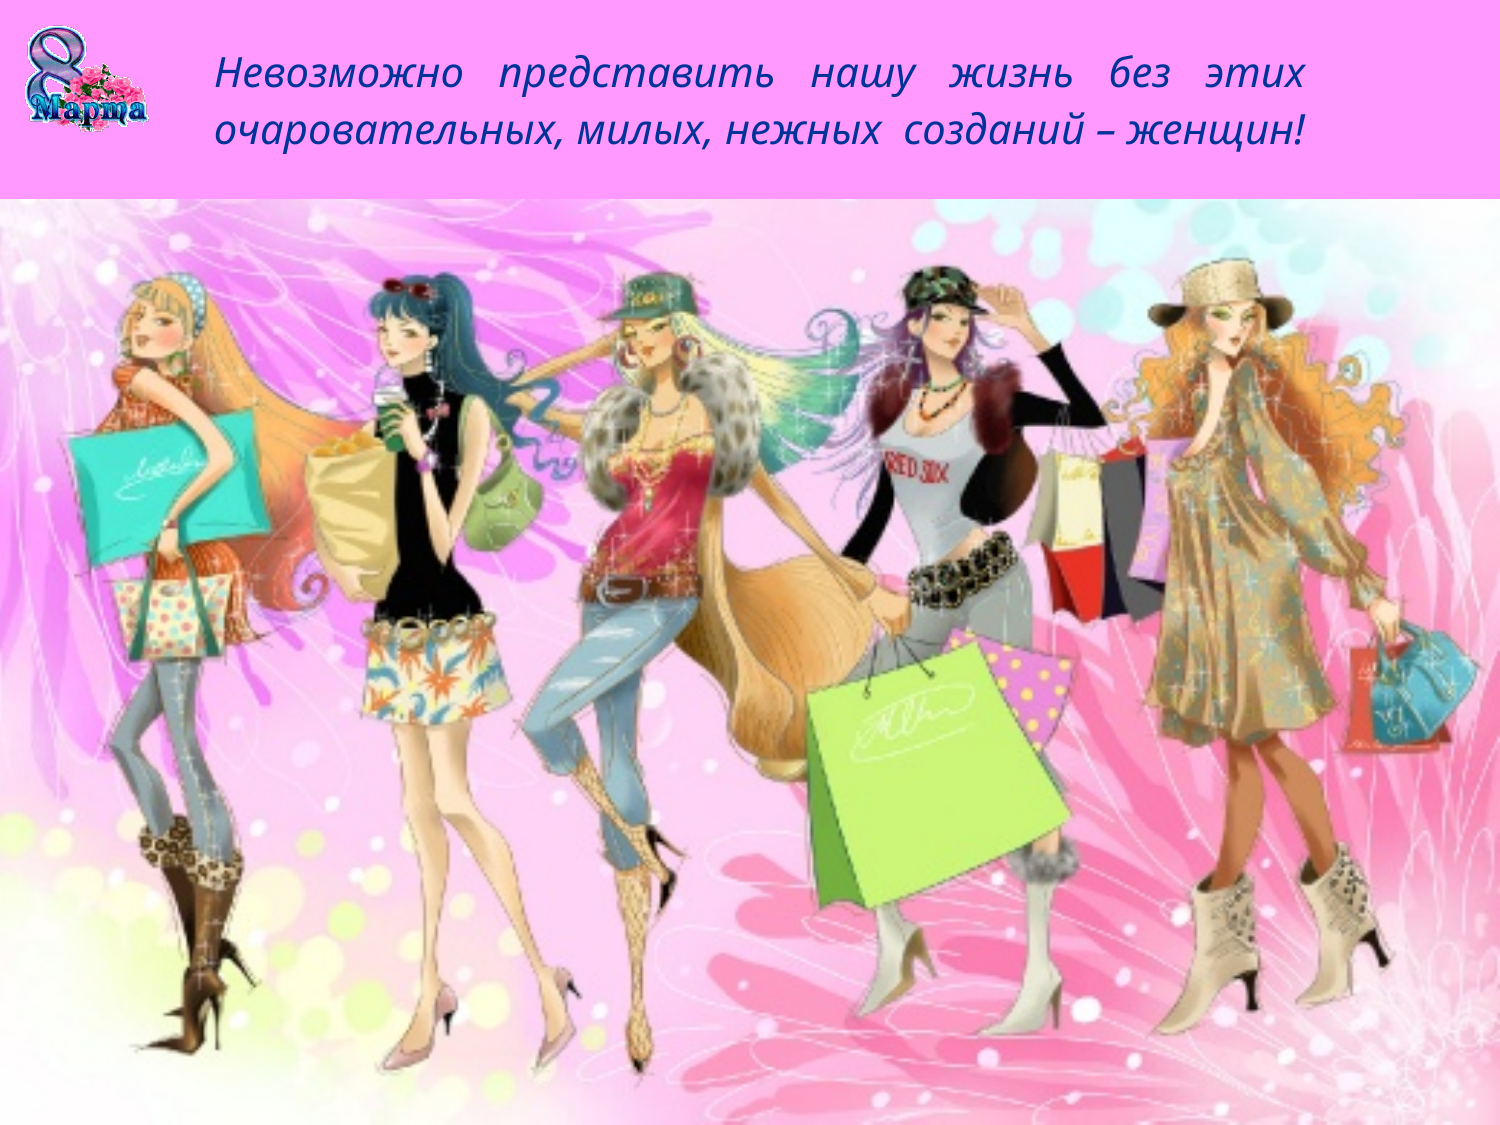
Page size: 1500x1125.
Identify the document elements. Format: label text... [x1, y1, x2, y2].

picture [0, 199, 1500, 1125]
text_box Невозможно представить нашу жизнь без этих очаровательных, милых, нежных созданий – женщин! [199, 35, 1350, 199]
